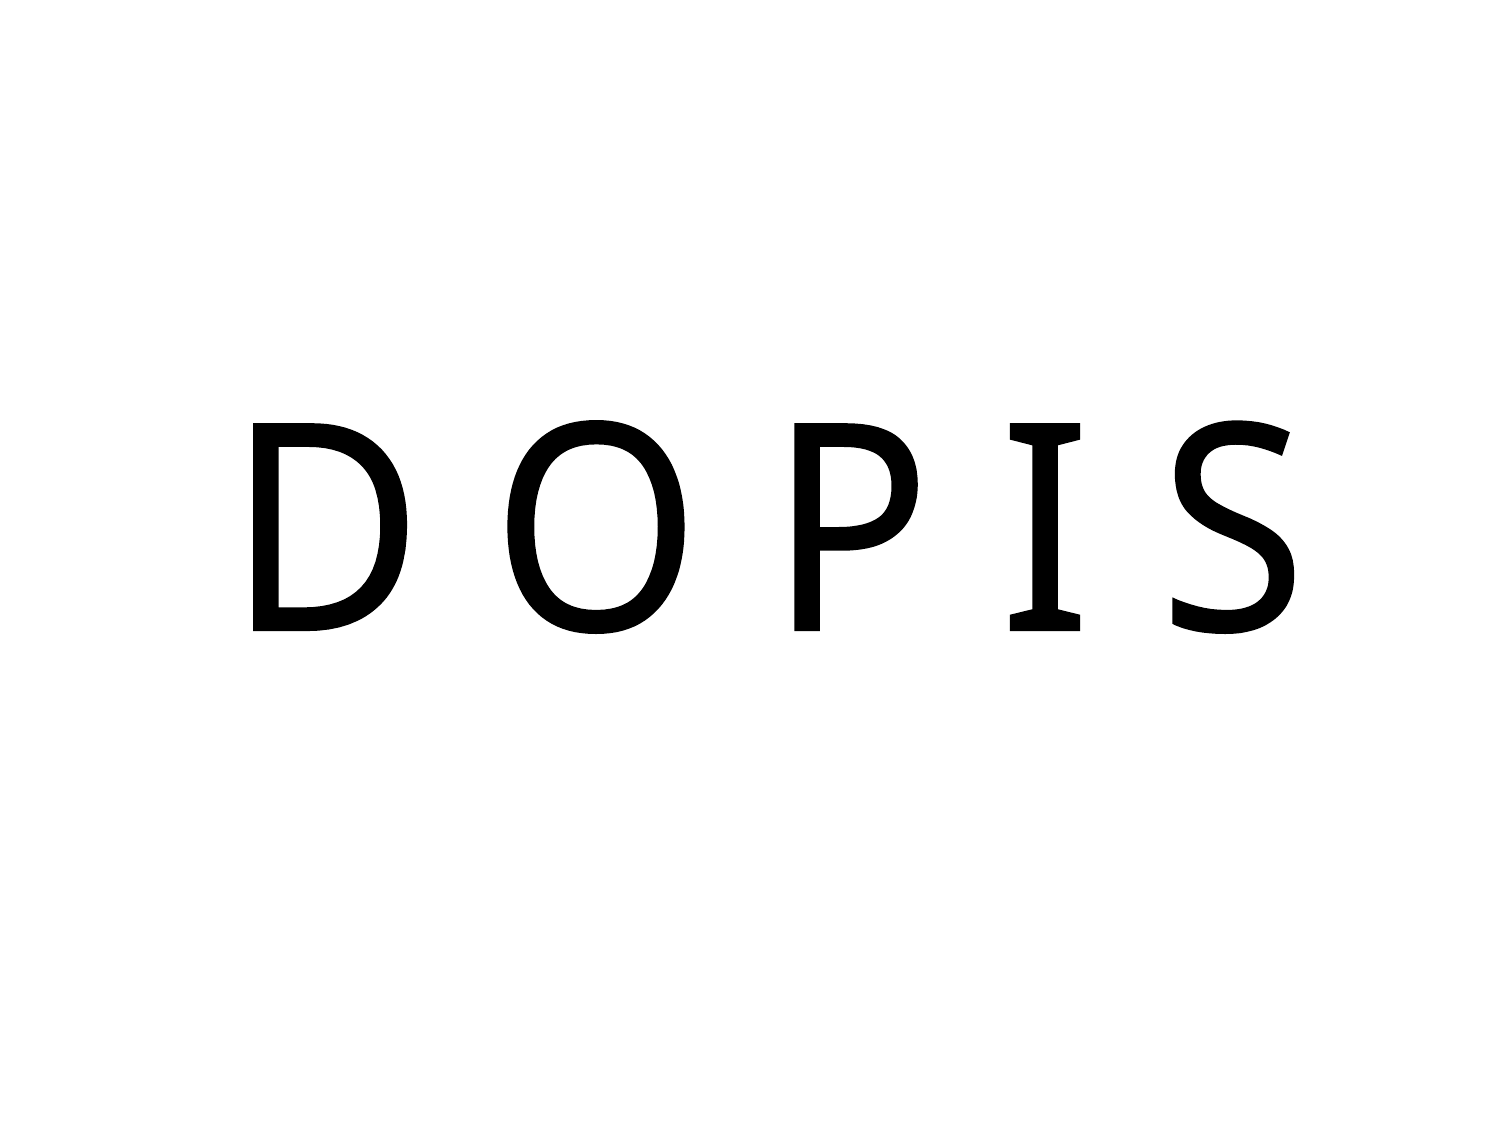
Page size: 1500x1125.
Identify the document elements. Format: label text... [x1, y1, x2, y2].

text_box D O P I S [795, 423, 918, 631]
text_box D O P I S [253, 423, 407, 631]
text_box D O P I S [508, 420, 684, 634]
text_box D O P I S [1173, 421, 1294, 634]
text_box D O P I S [1010, 423, 1080, 631]
